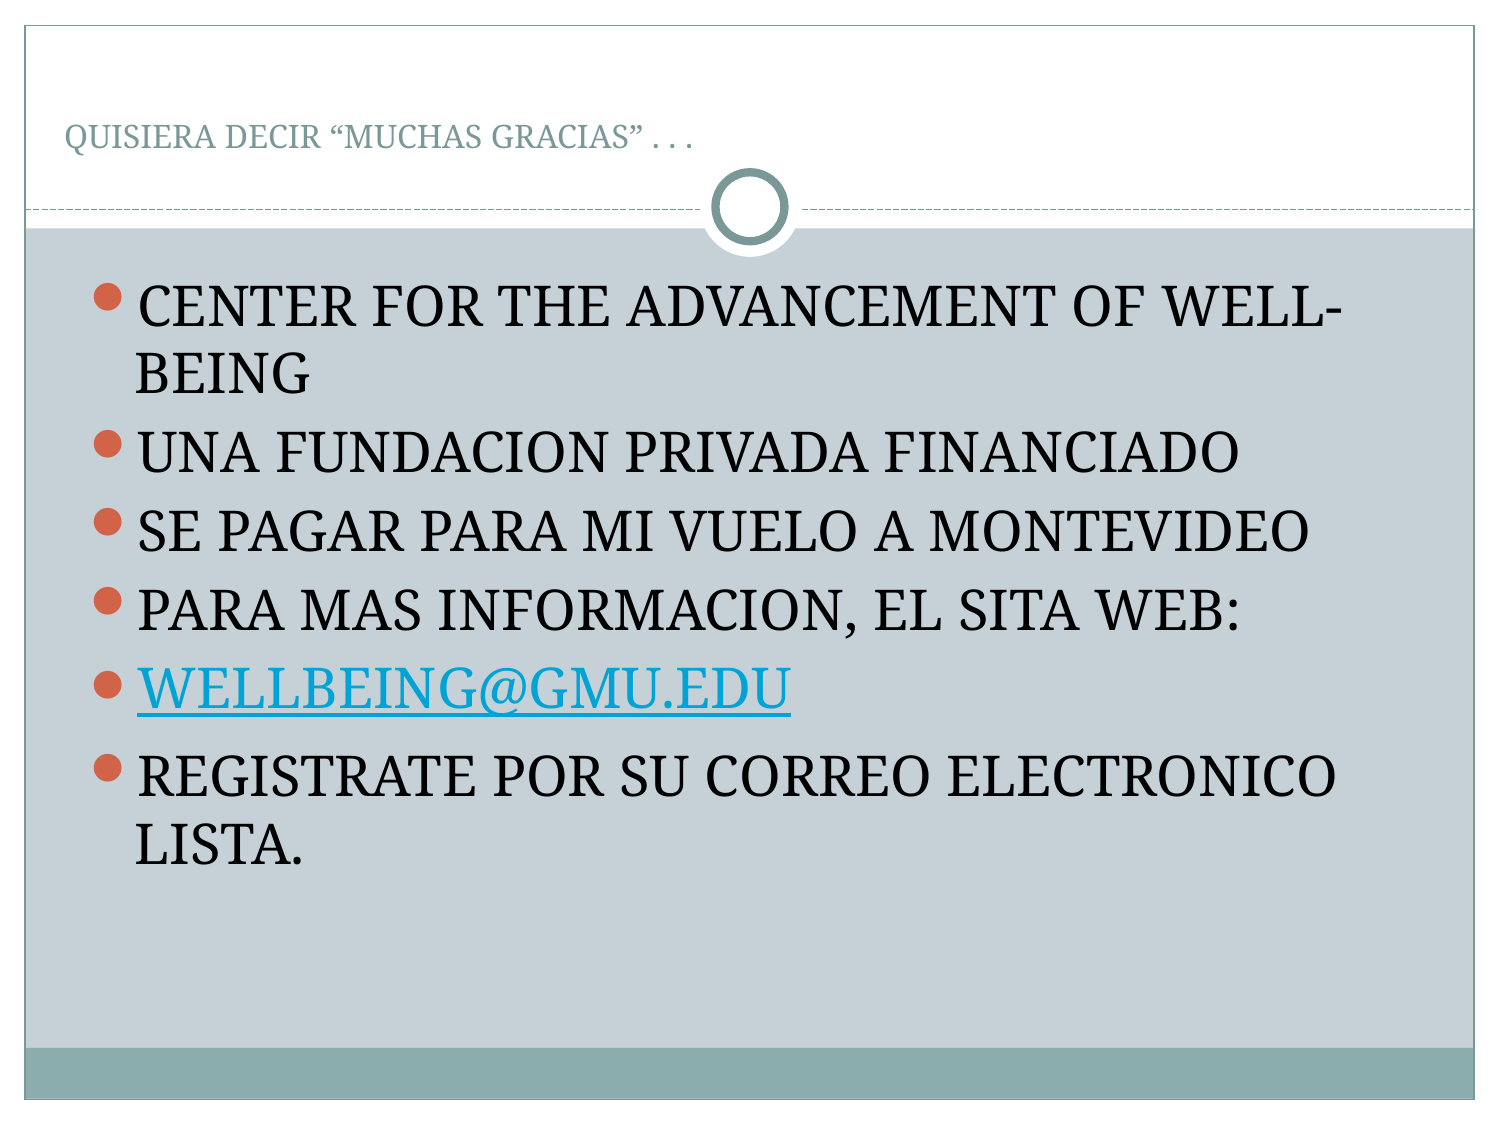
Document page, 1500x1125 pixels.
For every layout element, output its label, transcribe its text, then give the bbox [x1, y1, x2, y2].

title QUISIERA DECIR “MUCHAS GRACIAS” . . . [49, 37, 1450, 162]
list CENTER FOR THE ADVANCEMENT OF WELL-BEING UNA FUNDACION PRIVADA FINANCIADO SE PAGAR PARA MI VUELO A MONTEVIDEO PARA MAS INFORMACION, EL SITA WEB: WELLBEING@GMU.EDU REGISTRATE POR SU CORREO ELECTRONICO LISTA. [75, 262, 1463, 1088]
